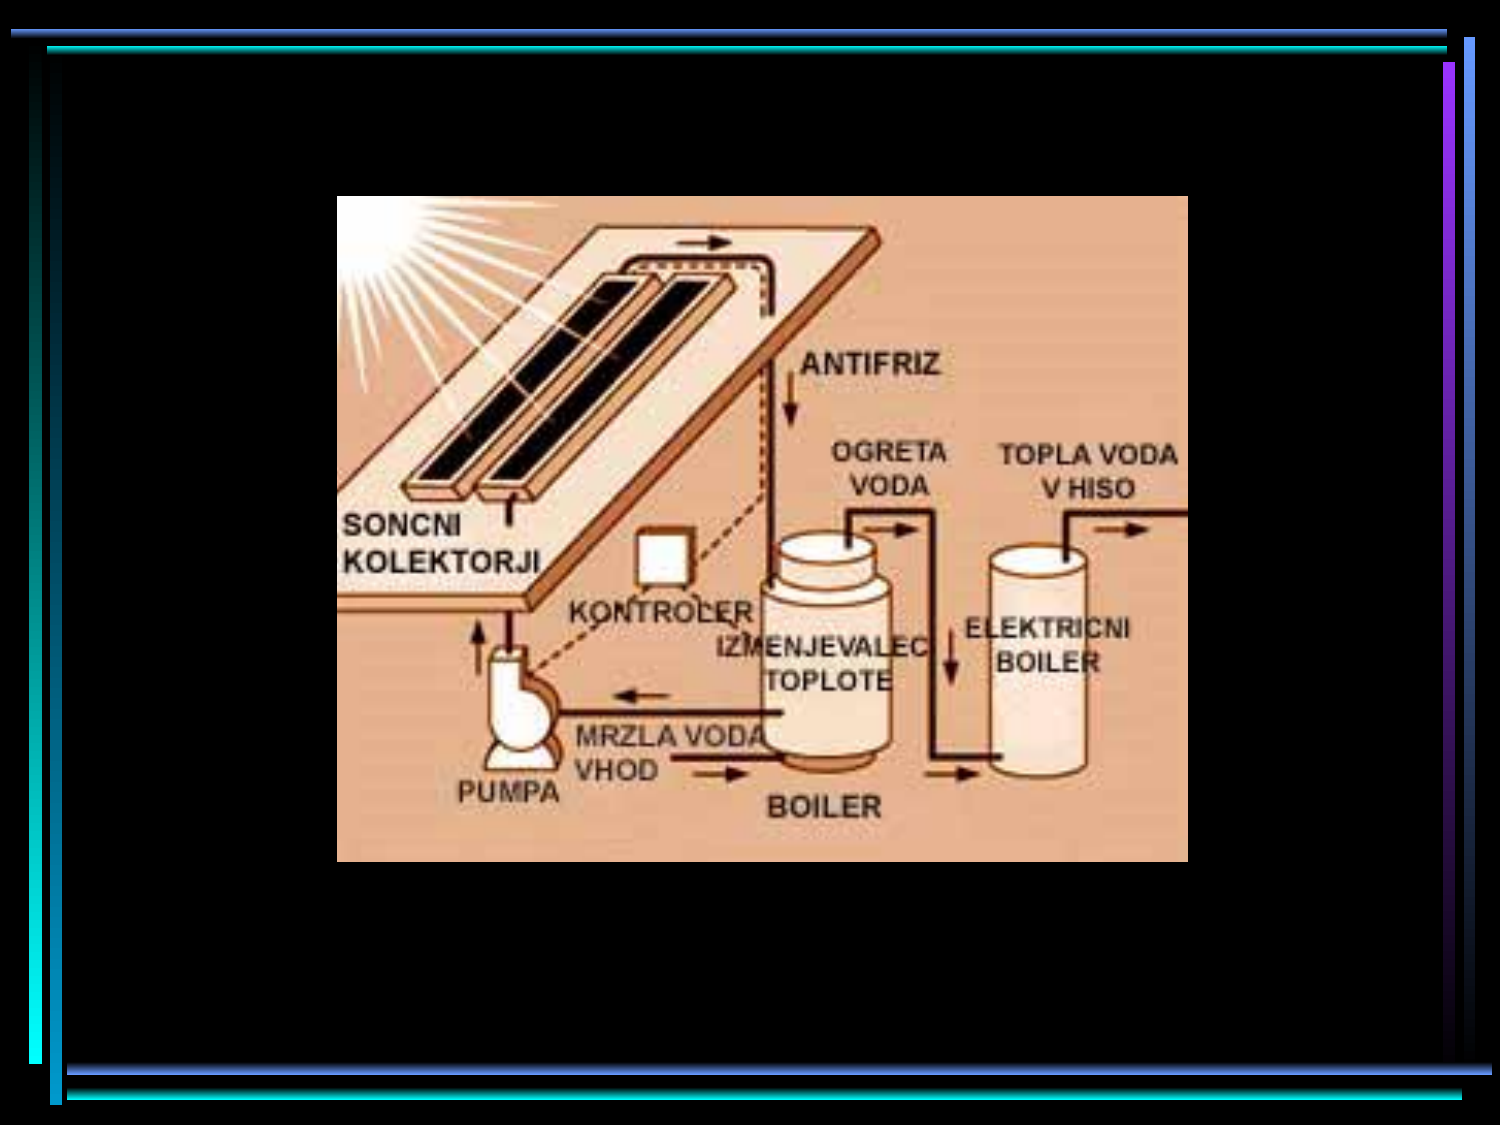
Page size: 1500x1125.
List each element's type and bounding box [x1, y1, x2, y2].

picture [337, 196, 1188, 862]
